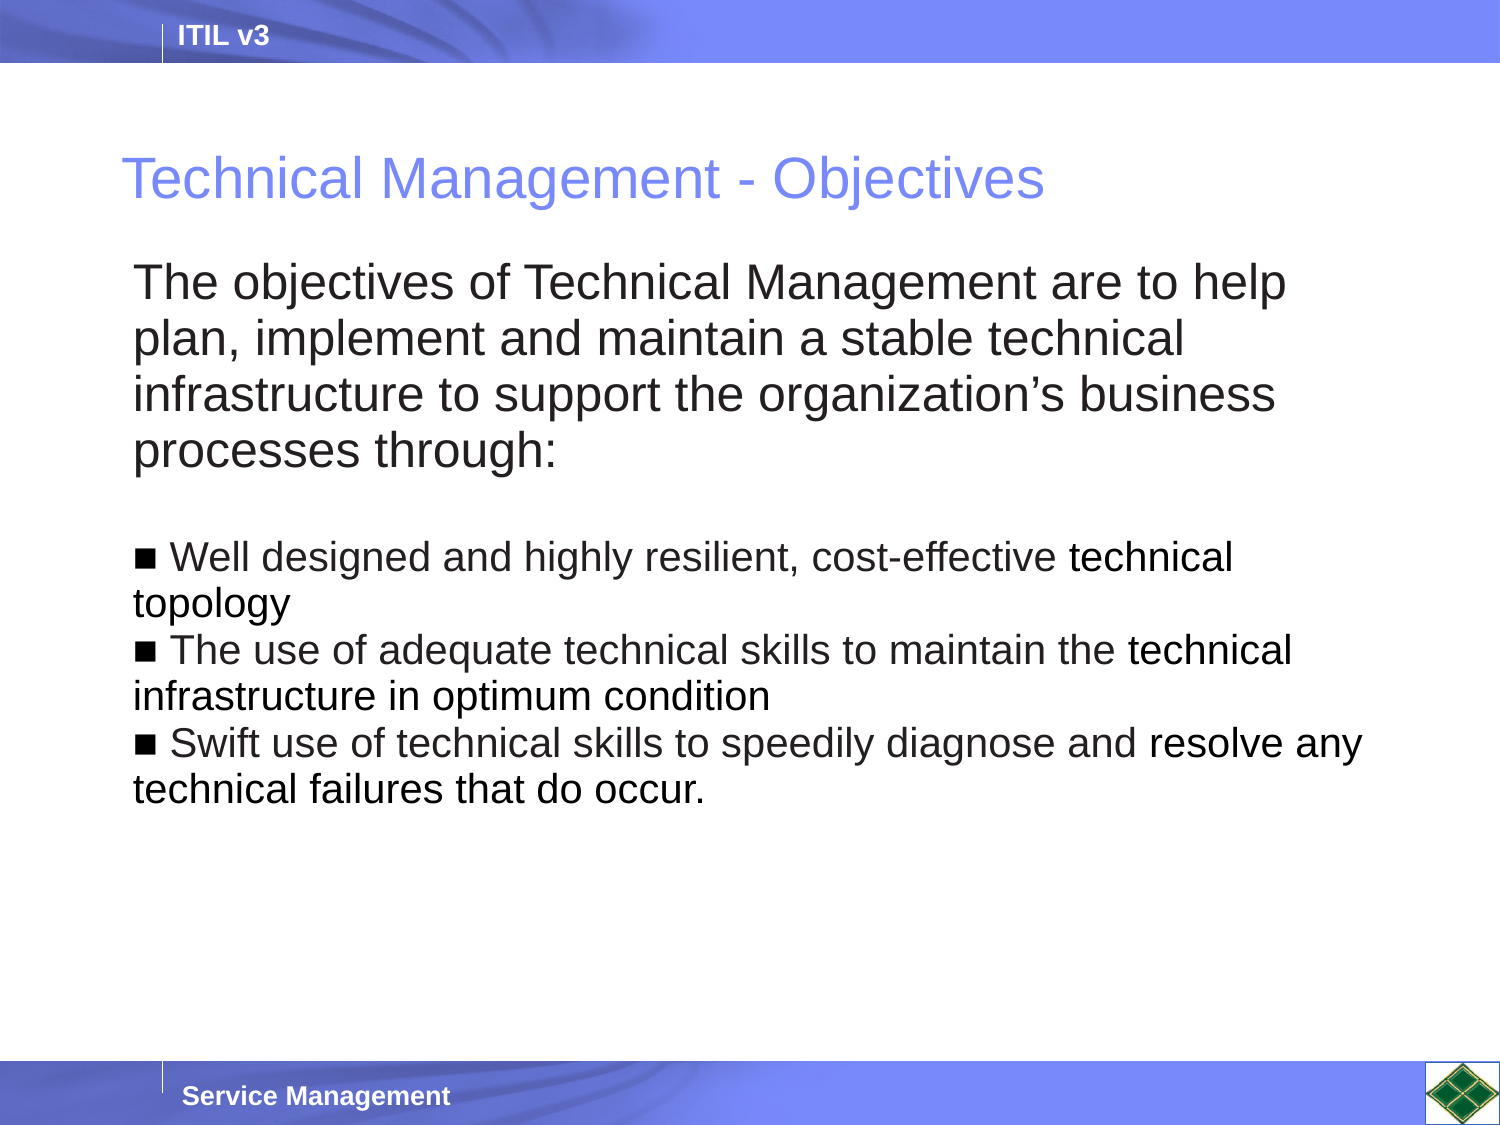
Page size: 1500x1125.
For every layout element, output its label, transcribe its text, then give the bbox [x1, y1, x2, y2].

picture [0, 1061, 1500, 1125]
picture [0, 0, 1500, 63]
text_box The objectives of Technical Management are to help plan, implement and maintain a stable technical infrastructure to support the organization’s business processes through: ■ Well designed and highly resilient, cost-effective technical topology ■ The use of adequate technical skills to maintain the technical infrastructure in optimum condition ■ Swift use of technical skills to speedily diagnose and resolve any technical failures that do occur. [118, 247, 1406, 980]
text_box Technical Management - Objectives [106, 143, 1406, 260]
picture [1426, 1063, 1499, 1124]
